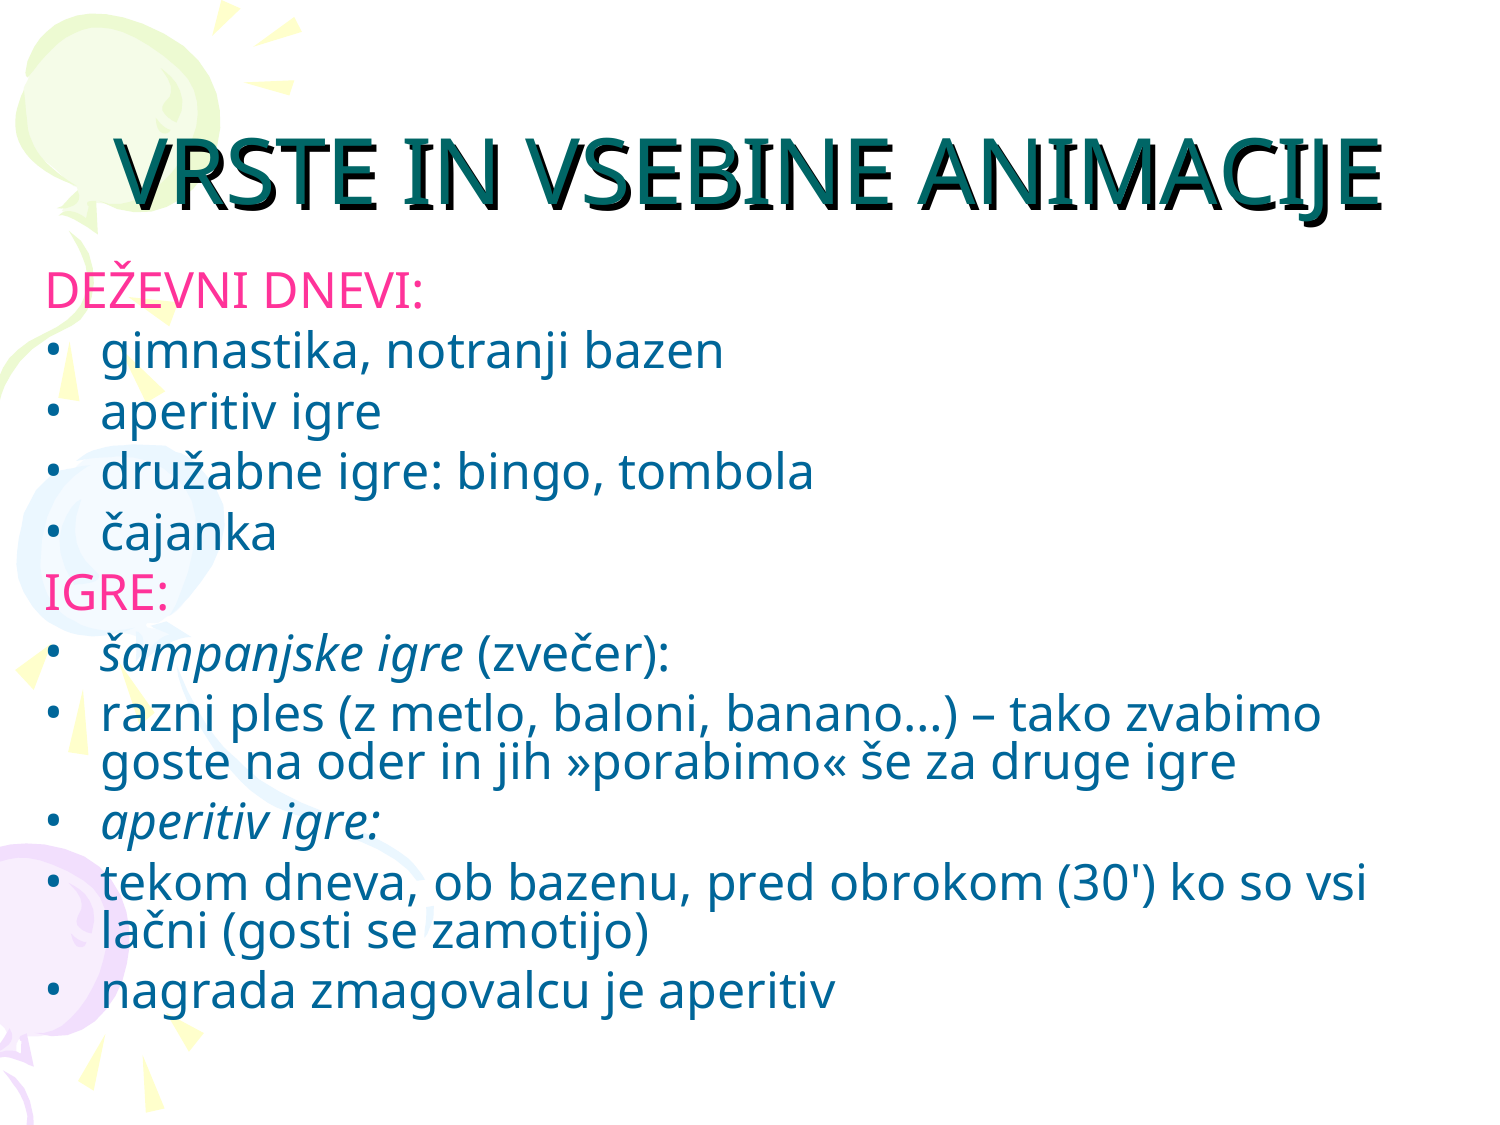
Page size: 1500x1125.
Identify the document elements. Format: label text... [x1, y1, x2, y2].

title VRSTE IN VSEBINE ANIMACIJE [72, 16, 1426, 233]
list DEŽEVNI DNEVI: gimnastika, notranji bazen aperitiv igre družabne igre: bingo, tombola čajanka IGRE: šampanjske igre (zvečer): razni ples (z metlo, baloni, banano…) – tako zvabimo goste na oder in jih »porabimo« še za druge igre aperitiv igre: tekom dneva, ob bazenu, pred obrokom (30') ko so vsi lačni (gosti se zamotijo) nagrada zmagovalcu je aperitiv [29, 262, 1426, 1026]
